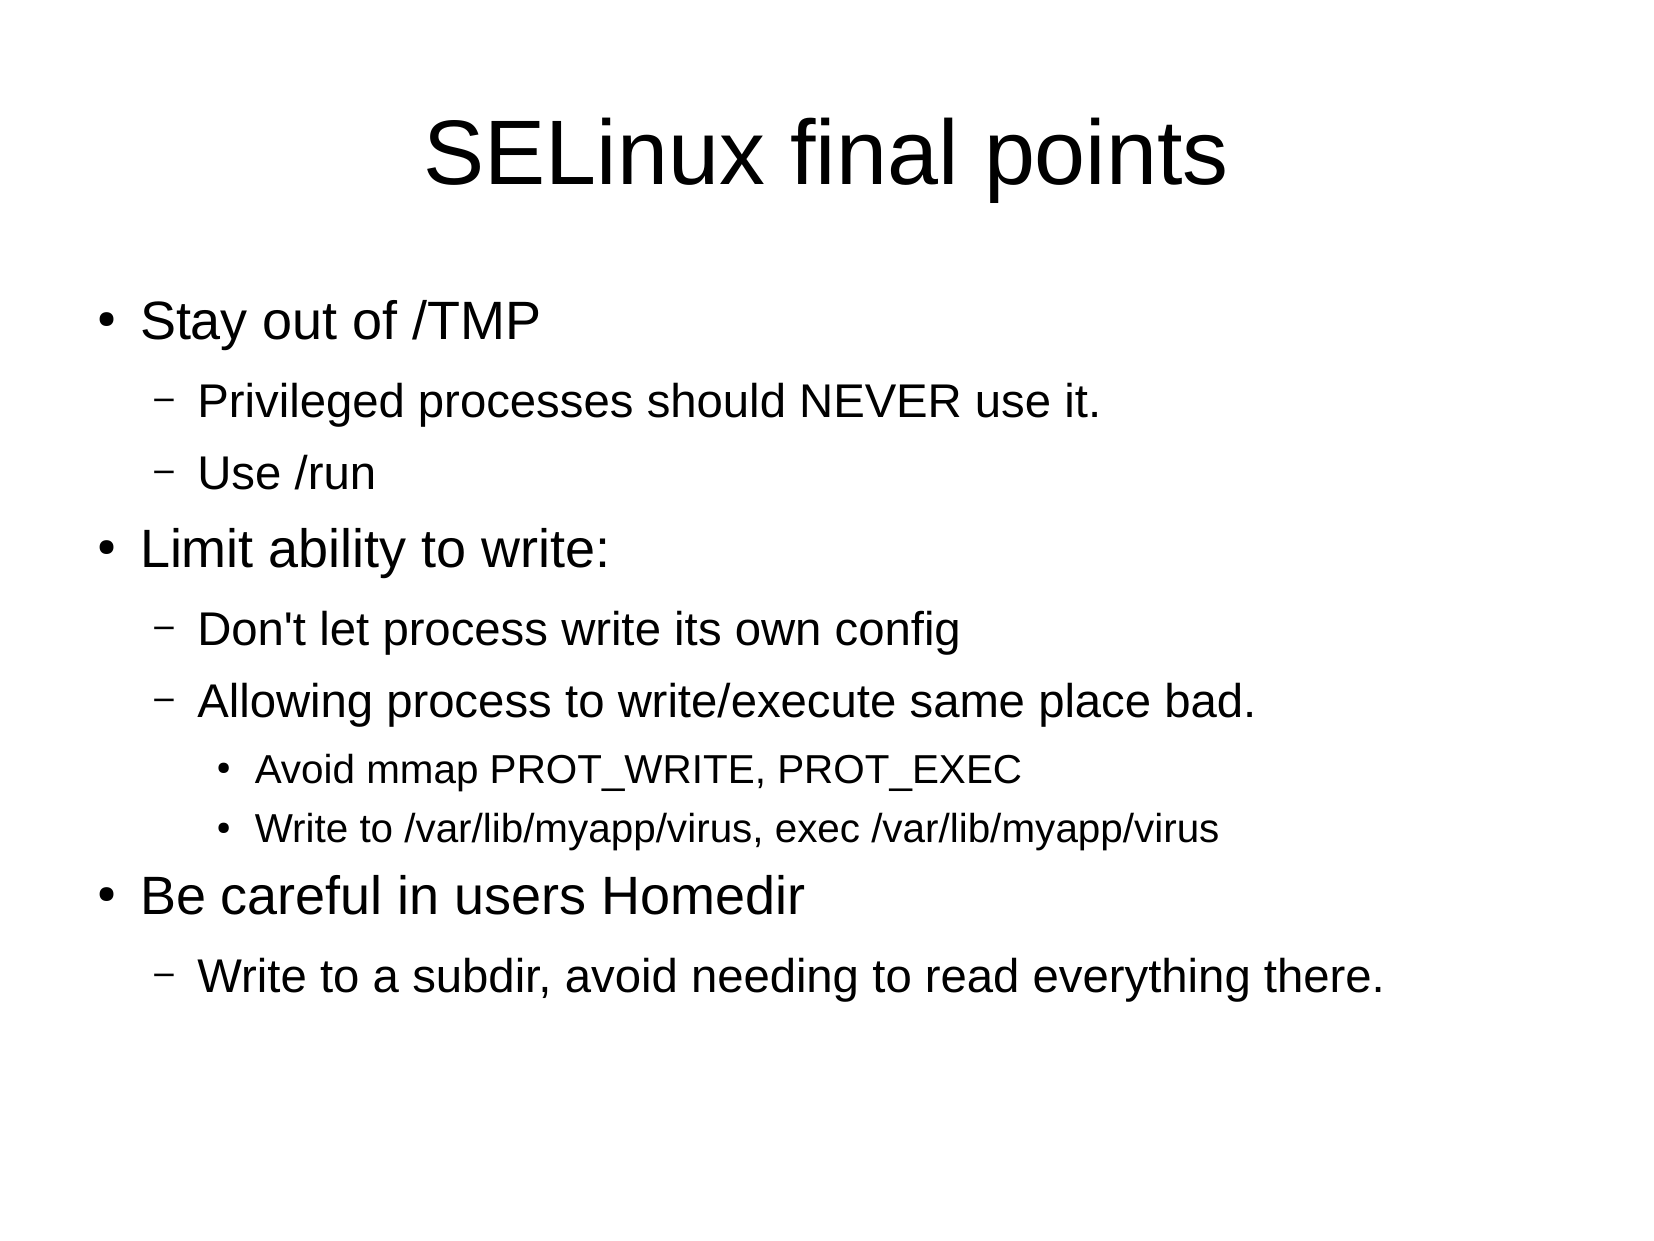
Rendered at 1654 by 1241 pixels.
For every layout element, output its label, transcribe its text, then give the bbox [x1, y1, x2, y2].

title SELinux final points [82, 49, 1571, 257]
list Stay out of /TMP Privileged processes should NEVER use it. Use /run Limit ability to write: Don't let process write its own config Allowing process to write/execute same place bad. Avoid mmap PROT_WRITE, PROT_EXEC Write to /var/lib/myapp/virus, exec /var/lib/myapp/virus Be careful in users Homedir Write to a subdir, avoid needing to read everything there. [82, 290, 1538, 1010]
